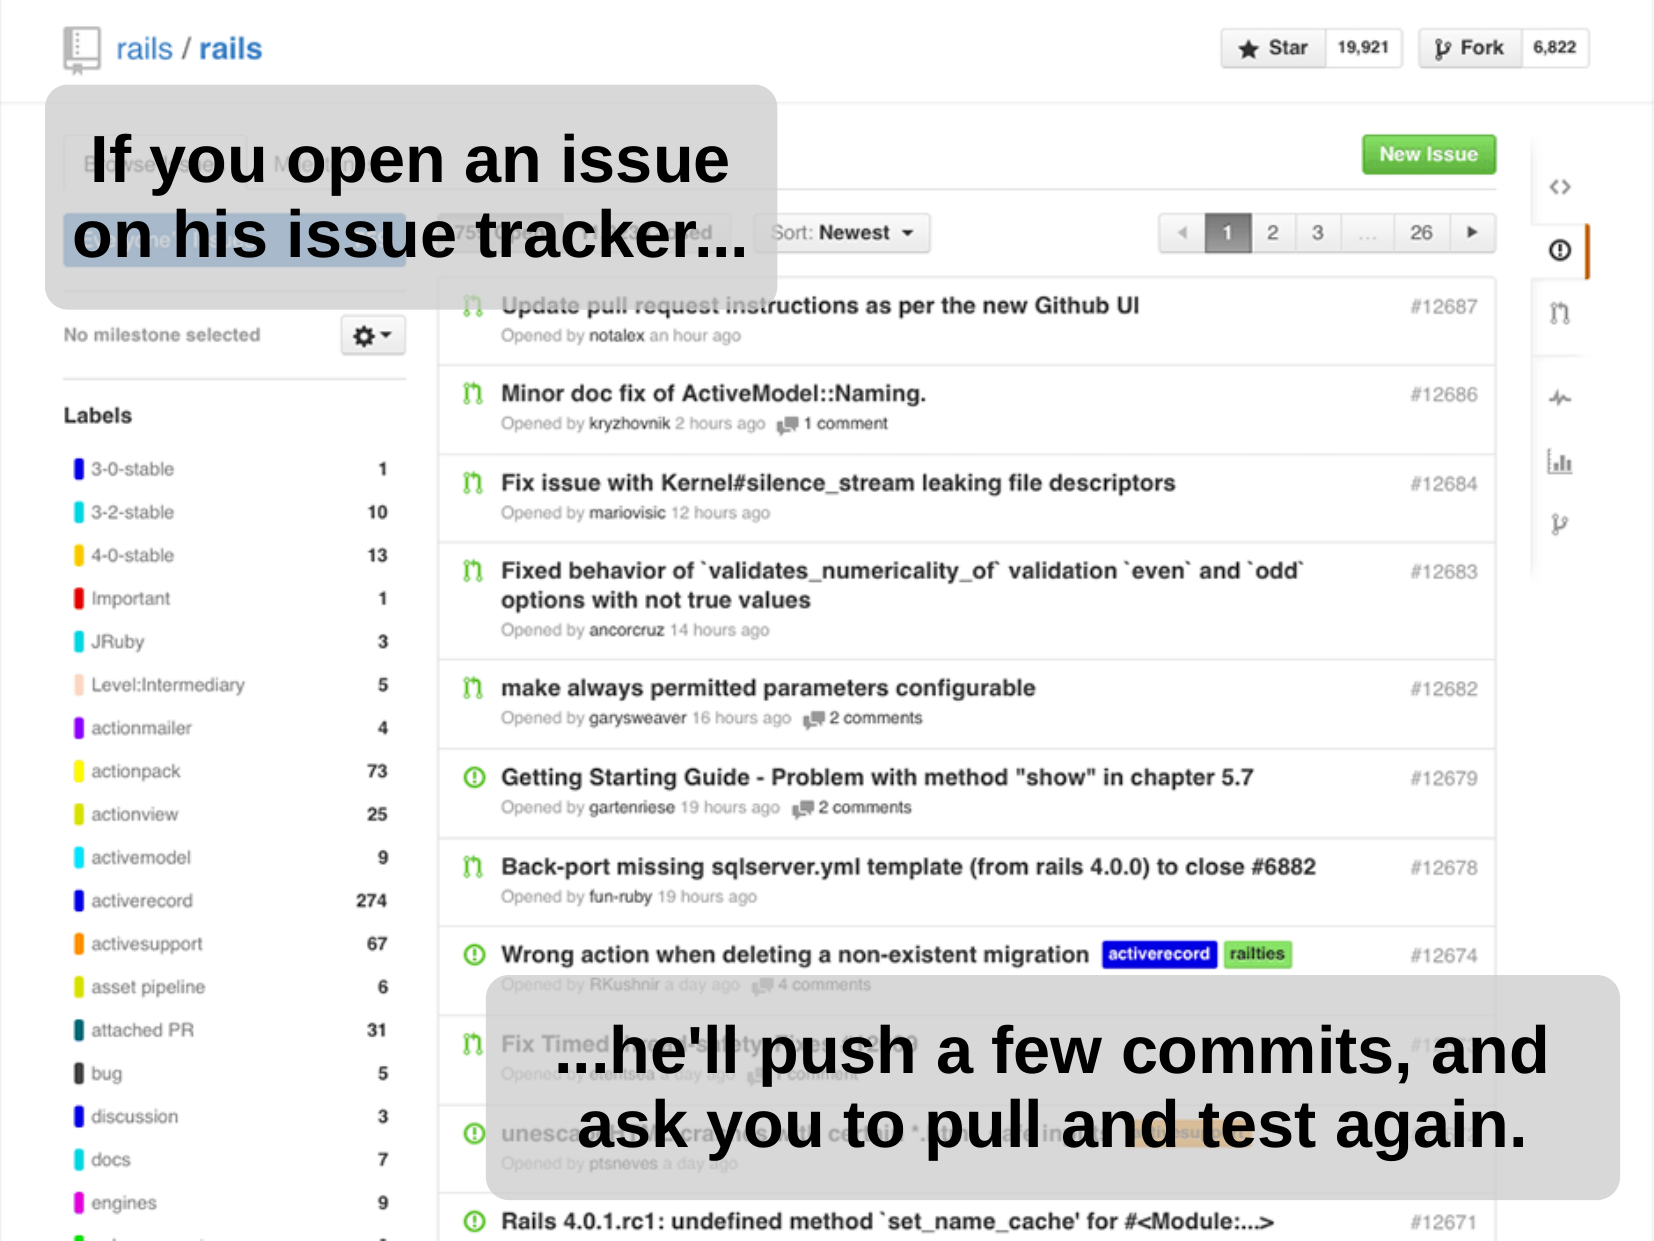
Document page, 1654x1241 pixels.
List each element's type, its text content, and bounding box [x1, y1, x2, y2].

text_box If you open an issue on his issue tracker... [45, 84, 778, 310]
picture [0, 0, 1654, 1241]
text_box ...he'll push a few commits, and ask you to pull and test again. [485, 975, 1621, 1201]
